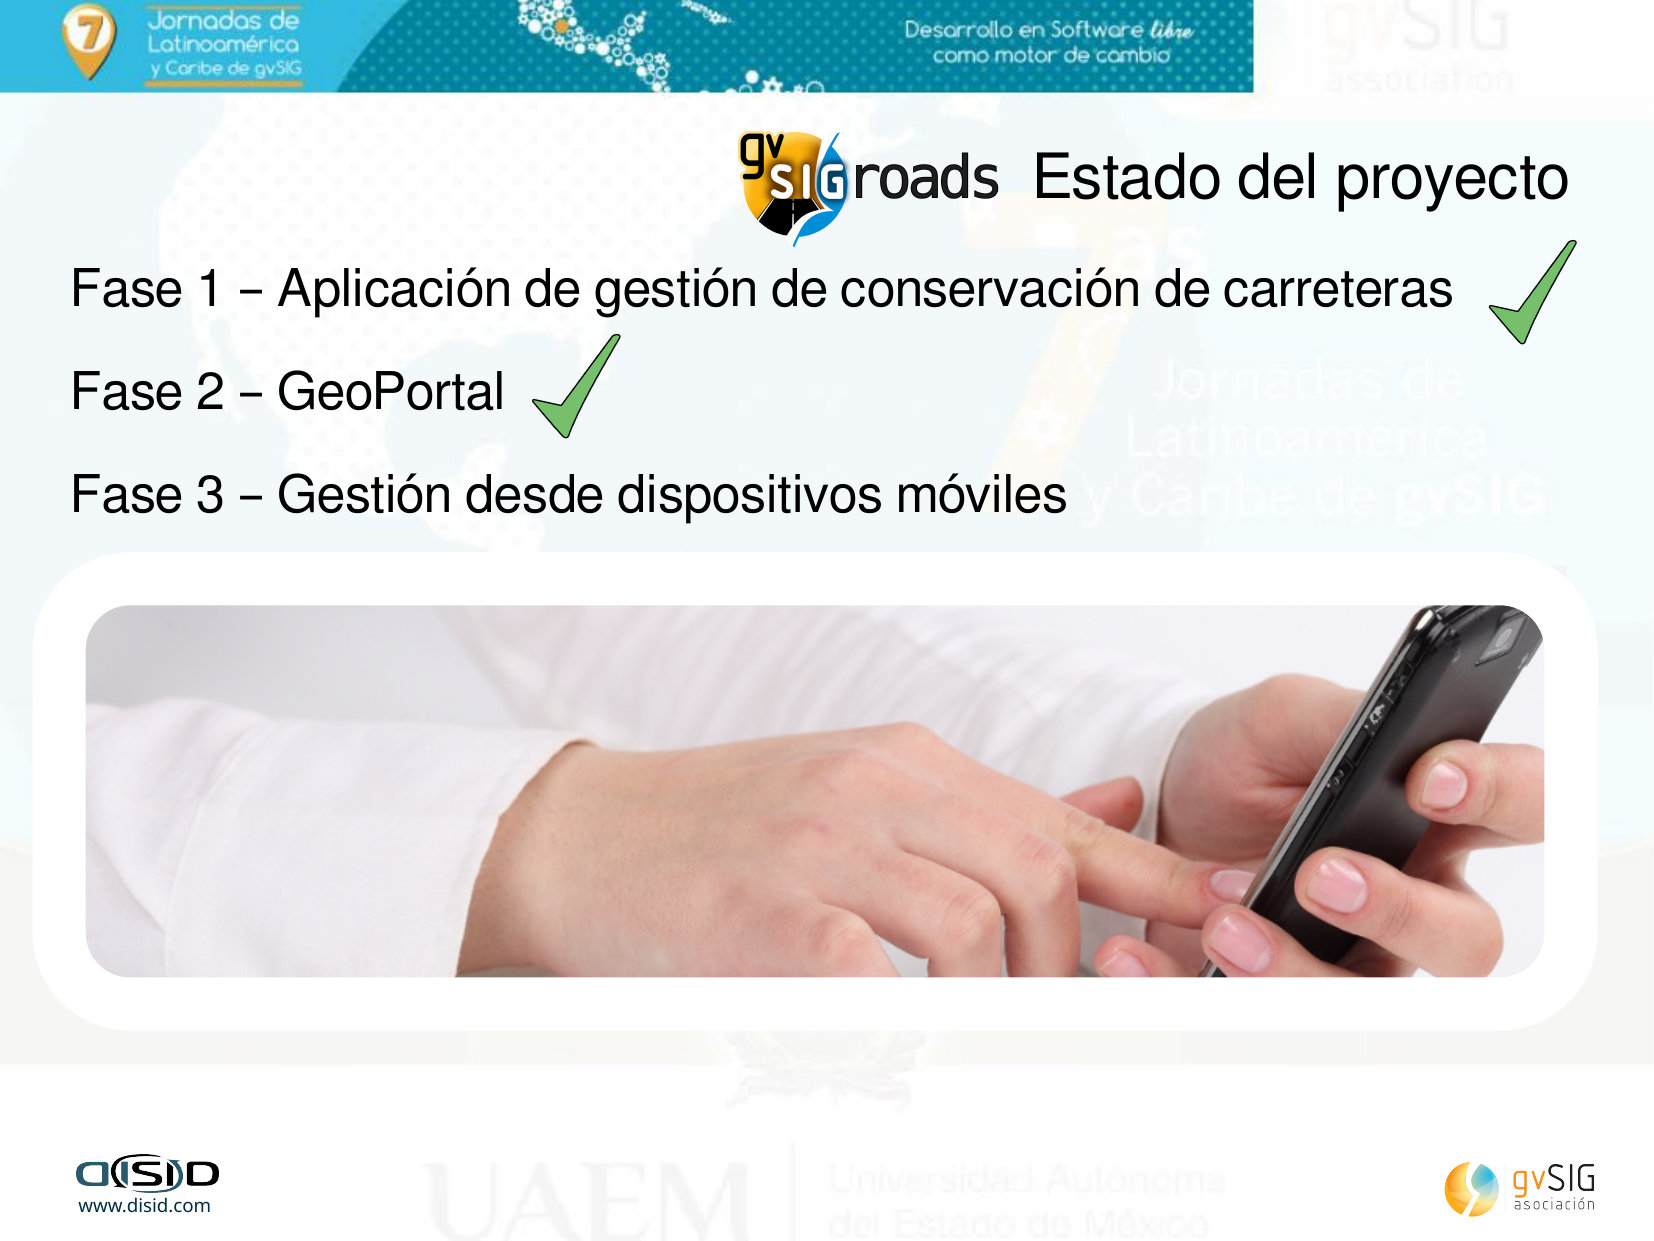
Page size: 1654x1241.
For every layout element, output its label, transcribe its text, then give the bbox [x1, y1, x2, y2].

title Fase 1 – Aplicación de gestión de conservación de carreteras Fase 2 – GeoPortal Fase 3 – Gestión desde dispositivos móviles [70, 257, 1477, 572]
title Estado del proyecto [1015, 73, 1571, 257]
picture [0, 0, 1654, 1241]
title Fase 1 – Aplicación de gestión de conservación de carreteras Fase 2 – GeoPortal Fase 3 – Gestión desde dispositivos móviles [86, 606, 1477, 793]
